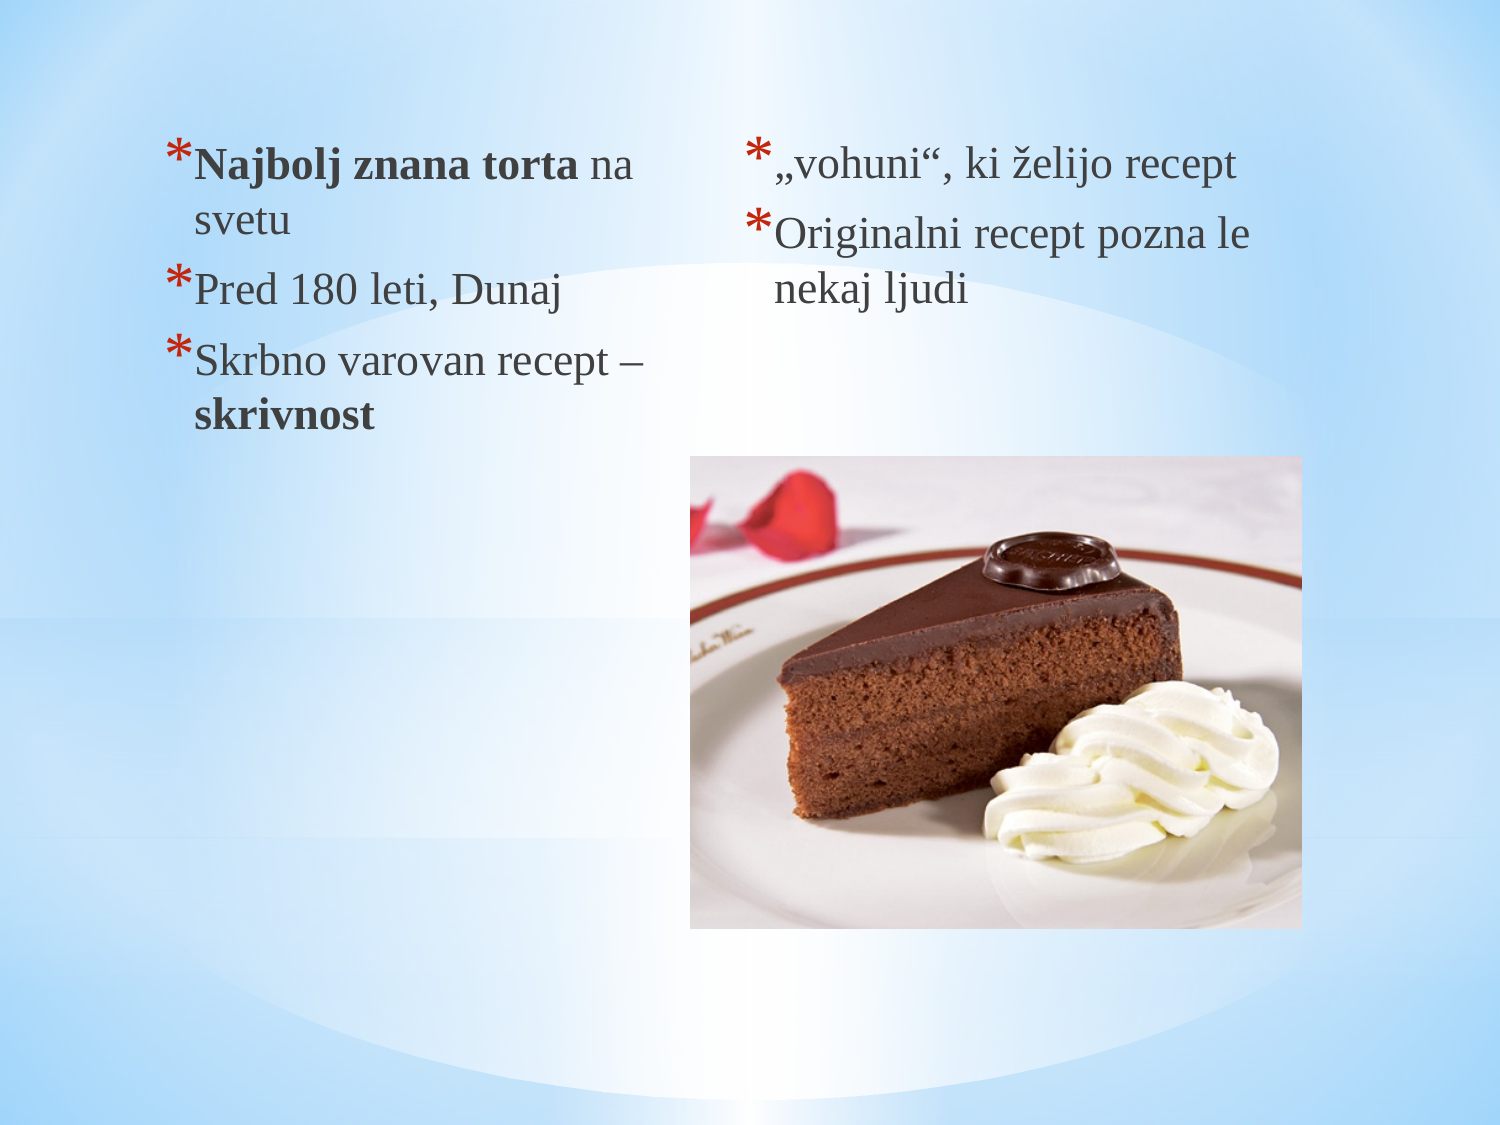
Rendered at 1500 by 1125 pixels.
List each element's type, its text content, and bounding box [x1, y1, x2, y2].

list Najbolj znana torta na svetu Pred 180 leti, Dunaj Skrbno varovan recept – skrivnost [141, 126, 691, 697]
list „vohuni“, ki želijo recept Originalni recept pozna le nekaj ljudi [721, 124, 1271, 456]
picture [690, 456, 1302, 929]
